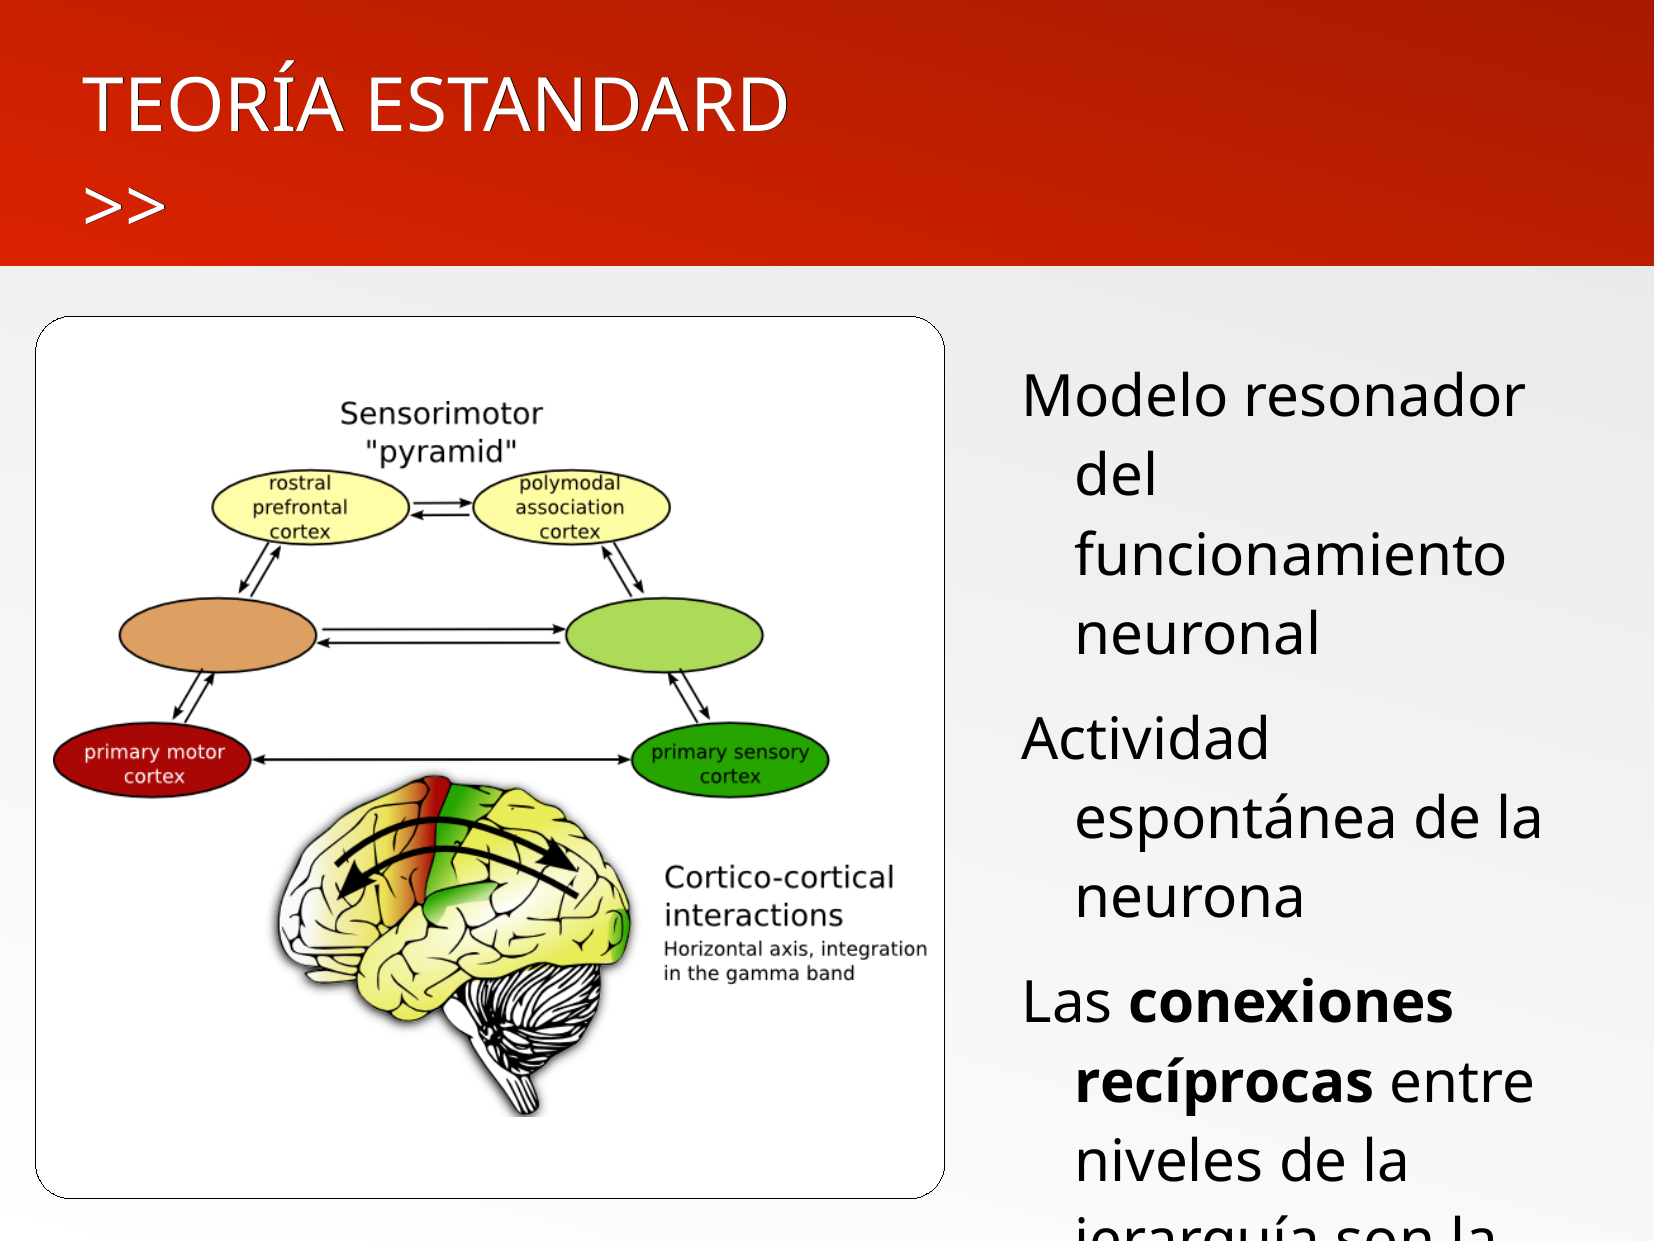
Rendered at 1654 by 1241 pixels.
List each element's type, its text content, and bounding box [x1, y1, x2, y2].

picture [53, 401, 928, 1117]
text_box [35, 316, 945, 1199]
text_box [0, 0, 1654, 266]
title TEORÍA ESTANDARD >> [82, 49, 1571, 257]
list Modelo resonador del funcionamiento neuronal Actividad espontánea de la neurona Las conexiones recíprocas entre niveles de la jerarquía son la norma [1003, 354, 1595, 1173]
